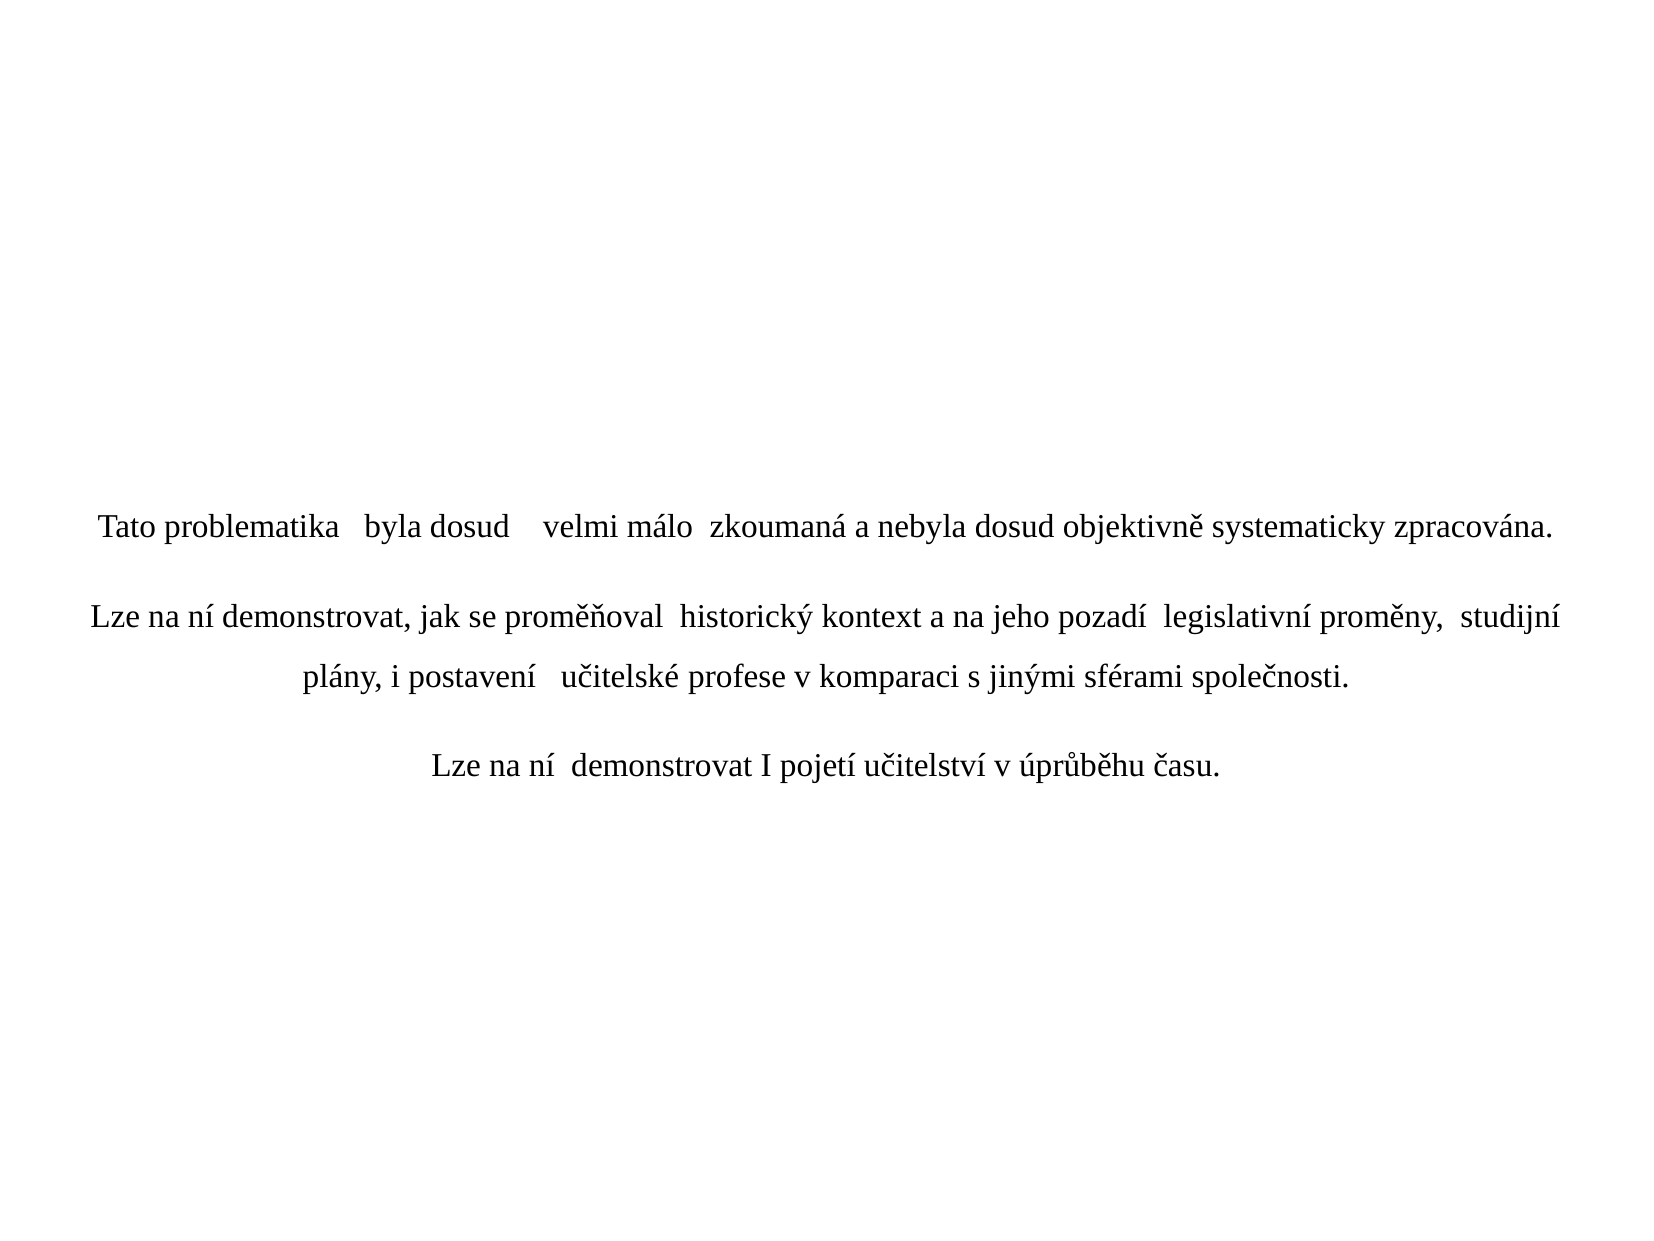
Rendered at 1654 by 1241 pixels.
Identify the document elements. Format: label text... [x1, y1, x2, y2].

subtitle Tato problematika byla dosud velmi málo zkoumaná a nebyla dosud objektivně systematicky zpracována. Lze na ní demonstrovat, jak se proměňoval historický kontext a na jeho pozadí legislativní proměny, studijní plány, i postavení učitelské profese v komparaci s jinými sférami společnosti. Lze na ní demonstrovat I pojetí učitelství v úprůběhu času. [82, 297, 1571, 1102]
